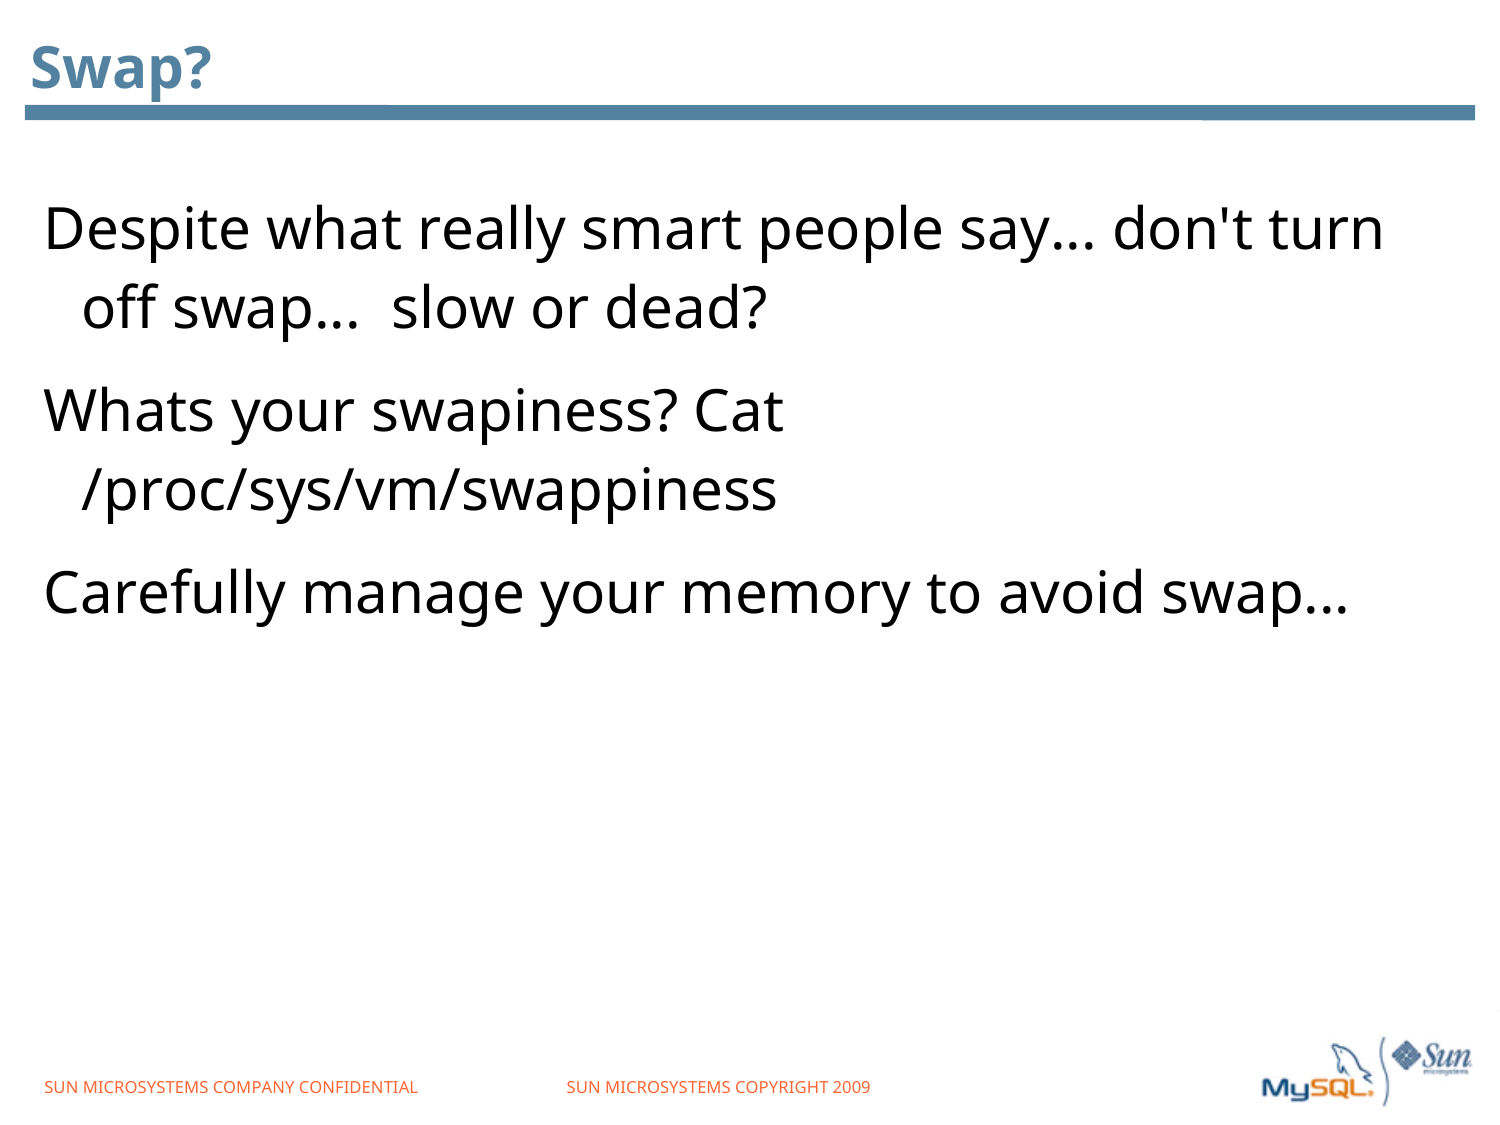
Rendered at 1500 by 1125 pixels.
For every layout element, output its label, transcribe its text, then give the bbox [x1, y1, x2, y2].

picture [1246, 1009, 1500, 1125]
list Despite what really smart people say... don't turn off swap... slow or dead? Whats your swapiness? Cat /proc/sys/vm/swappiness Carefully manage your memory to avoid swap... [43, 187, 1440, 1063]
title Swap? [0, 0, 1500, 138]
